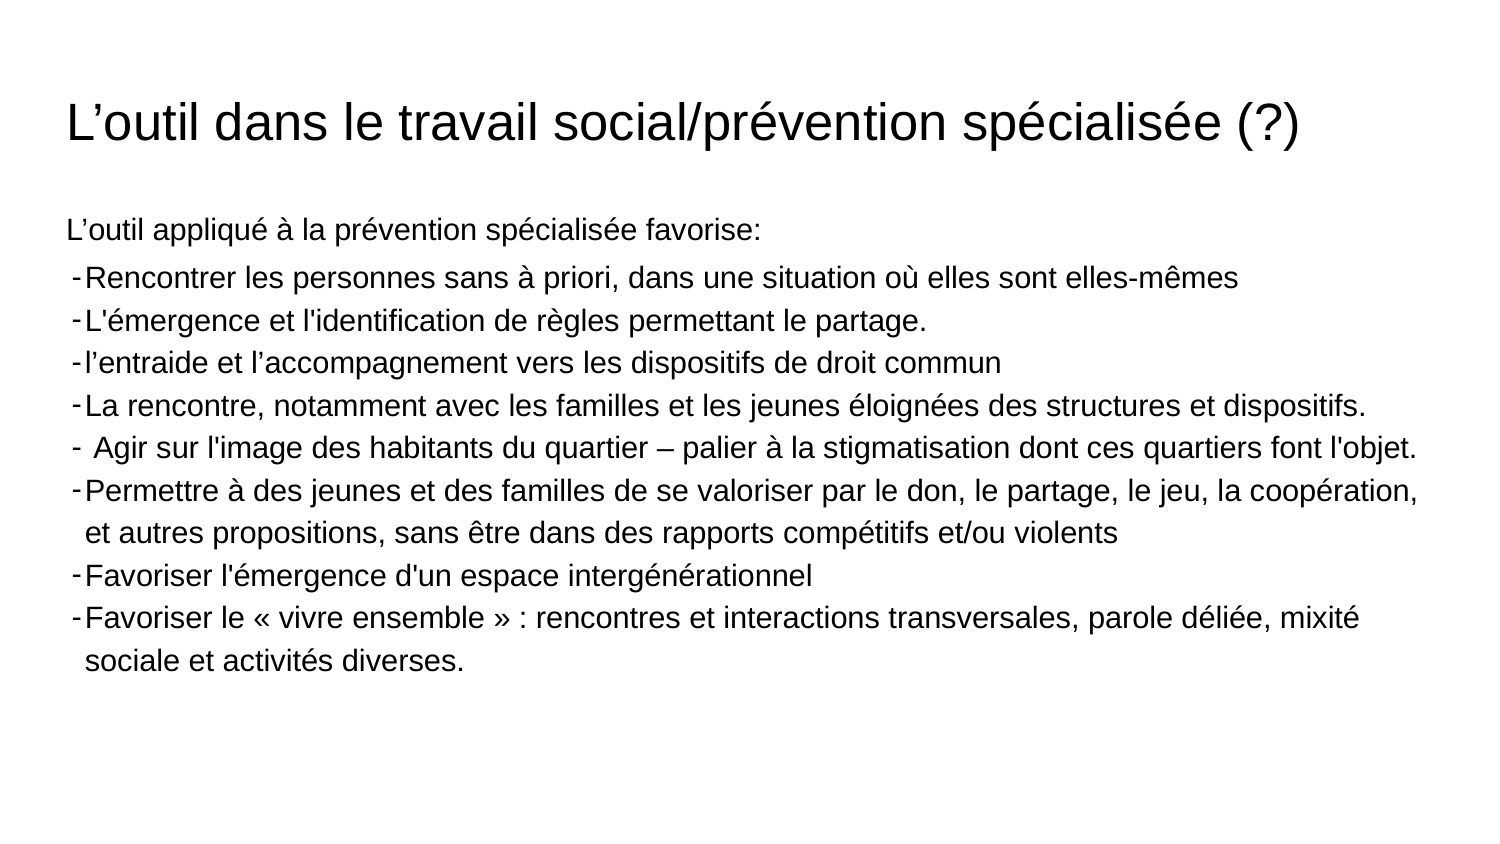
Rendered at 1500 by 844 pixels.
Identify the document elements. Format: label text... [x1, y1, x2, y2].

list L’outil appliqué à la prévention spécialisée favorise: Rencontrer les personnes sans à priori, dans une situation où elles sont elles-mêmes L'émergence et l'identification de règles permettant le partage. l’entraide et l’accompagnement vers les dispositifs de droit commun La rencontre, notamment avec les familles et les jeunes éloignées des structures et dispositifs. Agir sur l'image des habitants du quartier – palier à la stigmatisation dont ces quartiers font l'objet. Permettre à des jeunes et des familles de se valoriser par le don, le partage, le jeu, la coopération, et autres propositions, sans être dans des rapports compétitifs et/ou violents Favoriser l'émergence d'un espace intergénérationnel Favoriser le « vivre ensemble » : rencontres et interactions transversales, parole déliée, mixité sociale et activités diverses. [51, 189, 1449, 750]
title L’outil dans le travail social/prévention spécialisée (?) [51, 72, 1449, 167]
